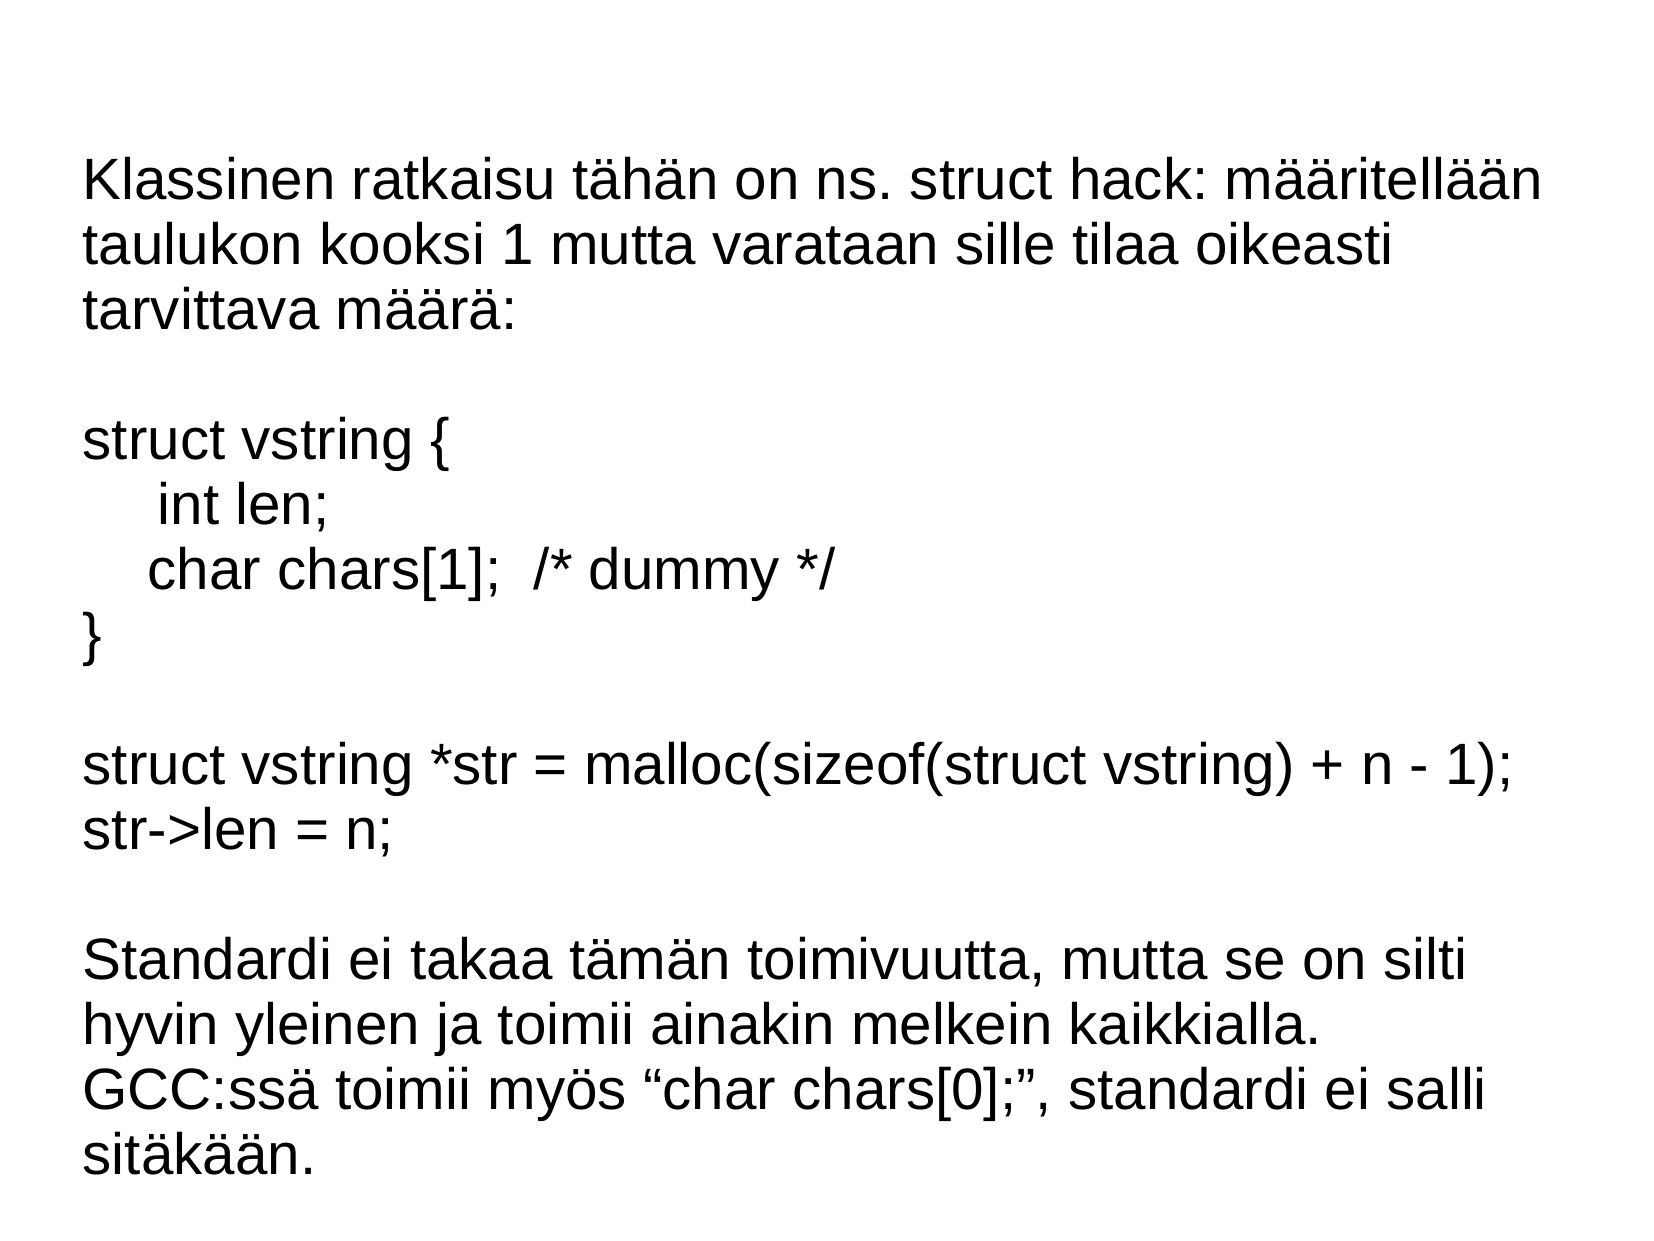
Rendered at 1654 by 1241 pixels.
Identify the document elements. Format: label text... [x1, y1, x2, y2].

text_box Klassinen ratkaisu tähän on ns. struct hack: määritellään taulukon kooksi 1 mutta varataan sille tilaa oikeasti tarvittava määrä: struct vstring { int len; char chars[1]; /* dummy */ } struct vstring *str = malloc(sizeof(struct vstring) + n - 1); str->len = n; Standardi ei takaa tämän toimivuutta, mutta se on silti hyvin yleinen ja toimii ainakin melkein kaikkialla. GCC:ssä toimii myös “char chars[0];”, standardi ei salli sitäkään. [82, 148, 1571, 1241]
